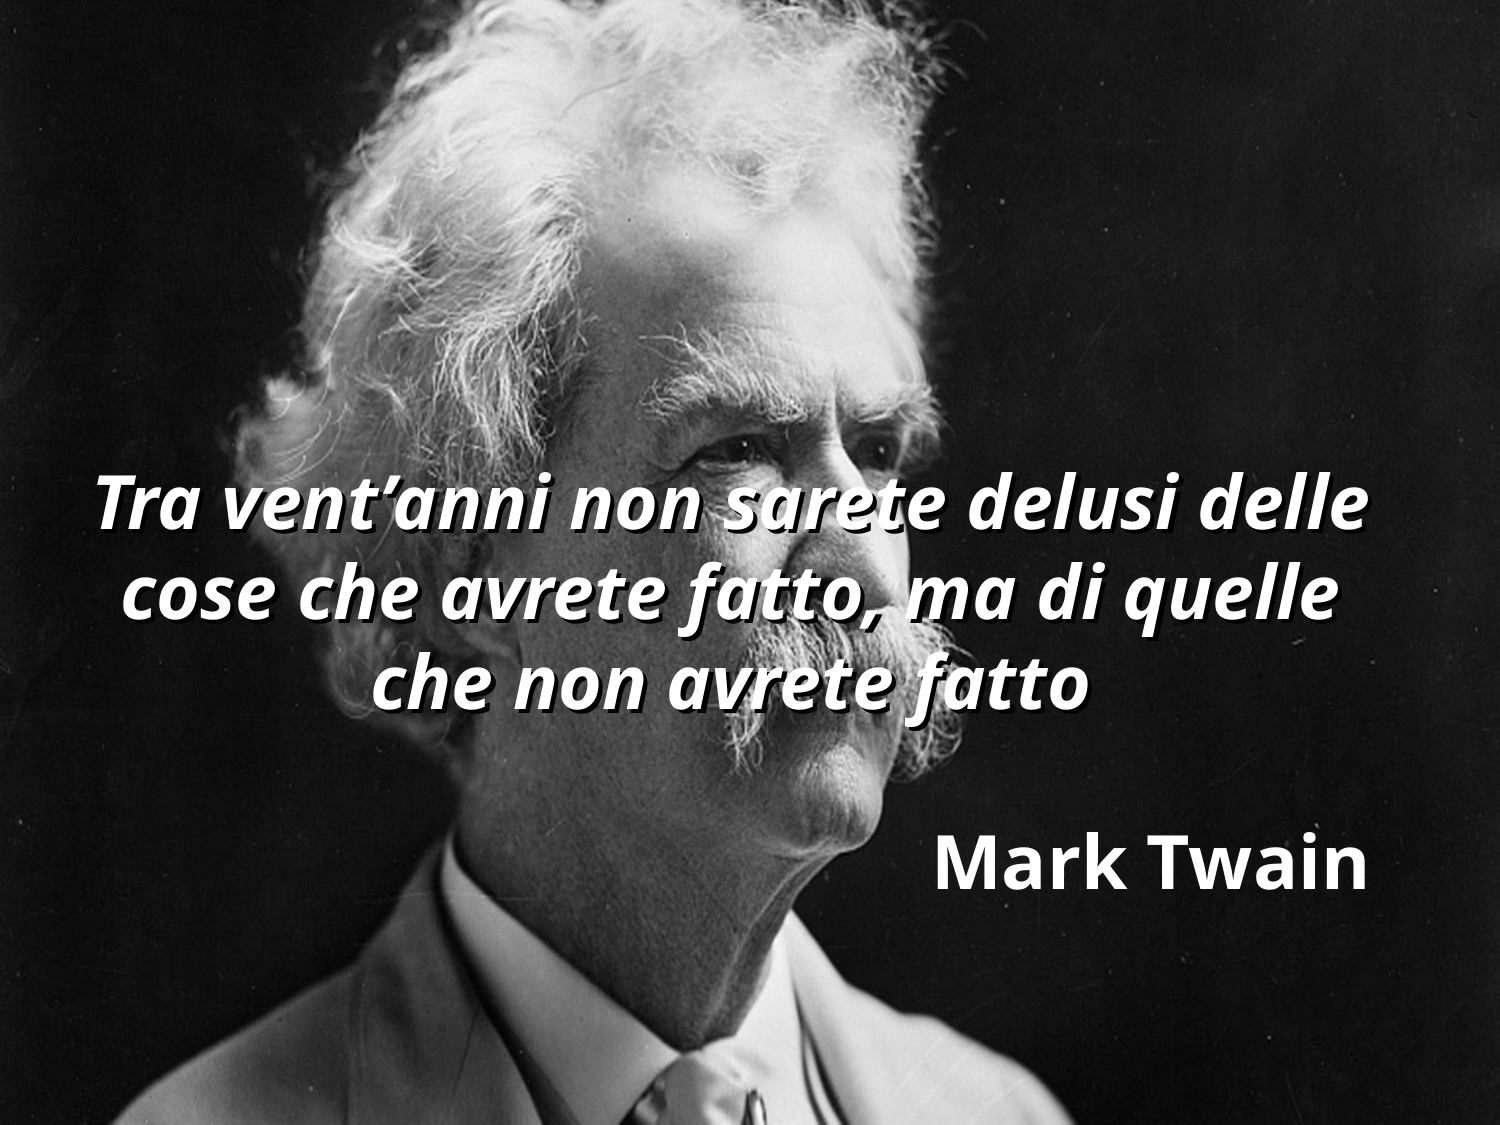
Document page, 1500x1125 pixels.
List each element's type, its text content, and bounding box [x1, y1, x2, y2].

picture [0, 0, 1500, 1125]
text_box Tra vent’anni non sarete delusi delle cose che avrete fatto, ma di quelle che non avrete fatto Mark Twain [76, 447, 1424, 917]
